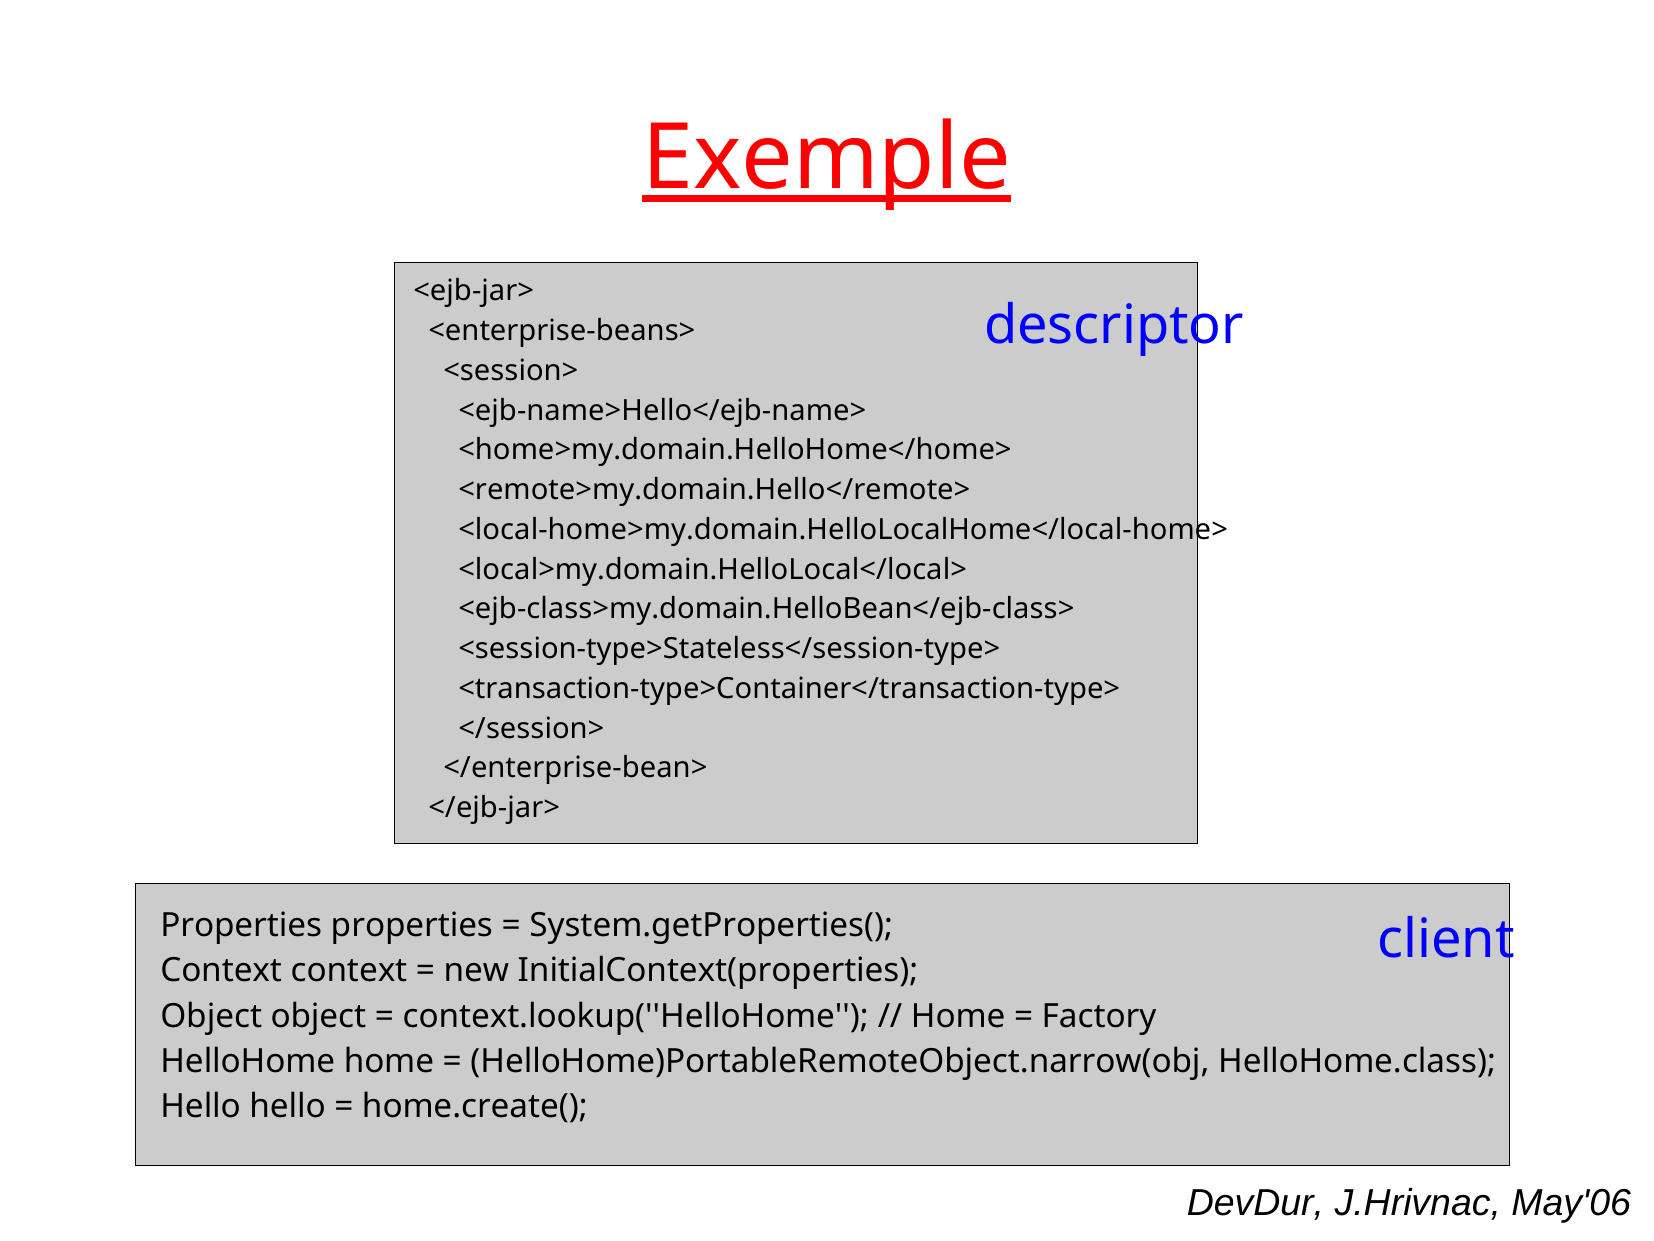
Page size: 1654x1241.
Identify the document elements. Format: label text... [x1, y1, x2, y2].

title Exemple [82, 49, 1571, 257]
text_box [1180, 262, 1198, 844]
text_box client [1362, 892, 1498, 990]
text_box DevDur, J.Hrivnac, May'06 [1172, 1174, 1648, 1232]
text_box <ejb-jar> <enterprise-beans> <session> <ejb-name>Hello</ejb-name> <home>my.domain.HelloHome</home> <remote>my.domain.Hello</remote> <local-home>my.domain.HelloLocalHome</local-home> <local>my.domain.HelloLocal</local> <ejb-class>my.domain.HelloBean</ejb-class> <session-type>Stateless</session-type> <transaction-type>Container</transaction-type> </session> </enterprise-bean> </ejb-jar> [398, 262, 1180, 889]
text_box [394, 262, 398, 844]
text_box [1505, 932, 1510, 954]
text_box descriptor [969, 278, 1186, 375]
text_box Properties properties = System.getProperties(); Context context = new InitialContext(properties); Object object = context.lookup(''HelloHome''); // Home = Factory HelloHome home = (HelloHome)PortableRemoteObject.narrow(obj, HelloHome.class); Hello hello = home.create(); [145, 893, 1485, 1142]
text_box [135, 883, 1510, 1166]
